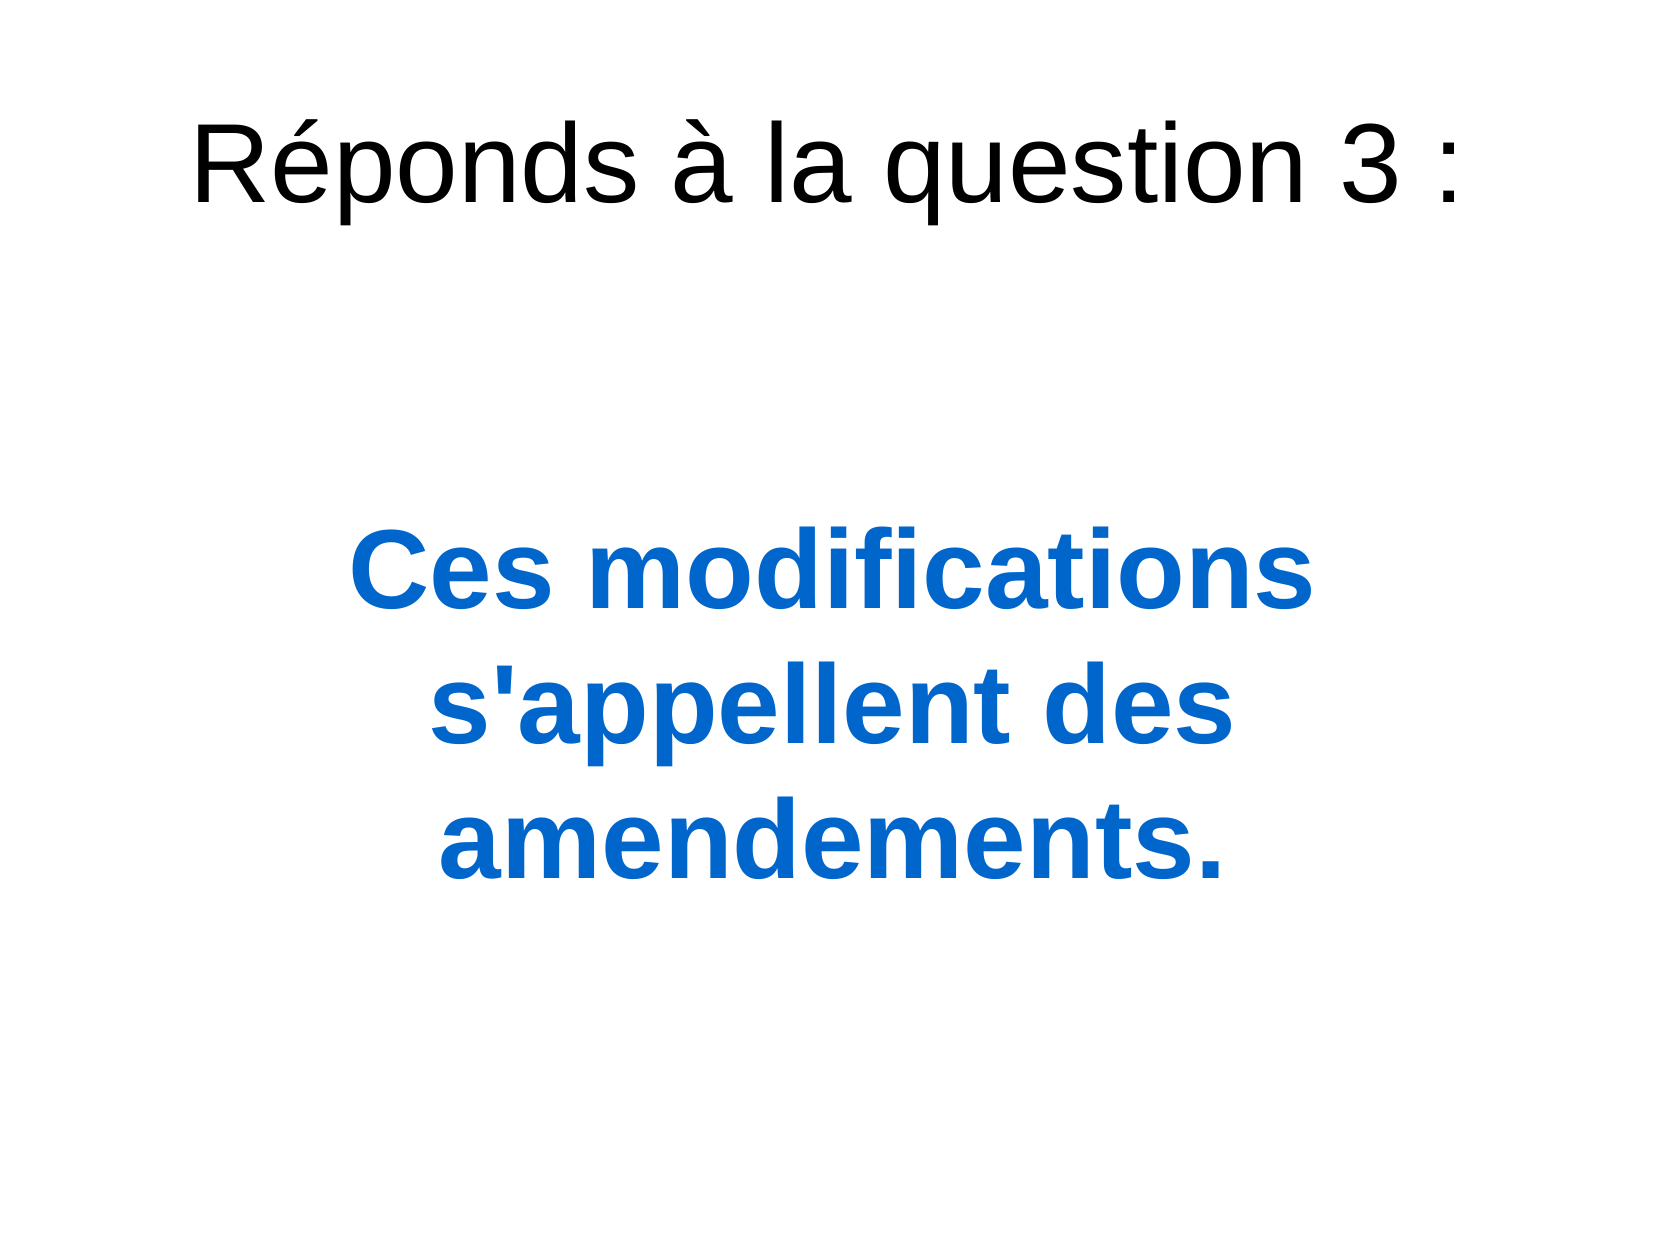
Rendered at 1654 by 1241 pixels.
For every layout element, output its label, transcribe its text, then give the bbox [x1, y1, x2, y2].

title Ces modifications s'appellent des amendements. [141, 366, 1524, 1031]
title Réponds à la question 3 : [0, 89, 1654, 227]
